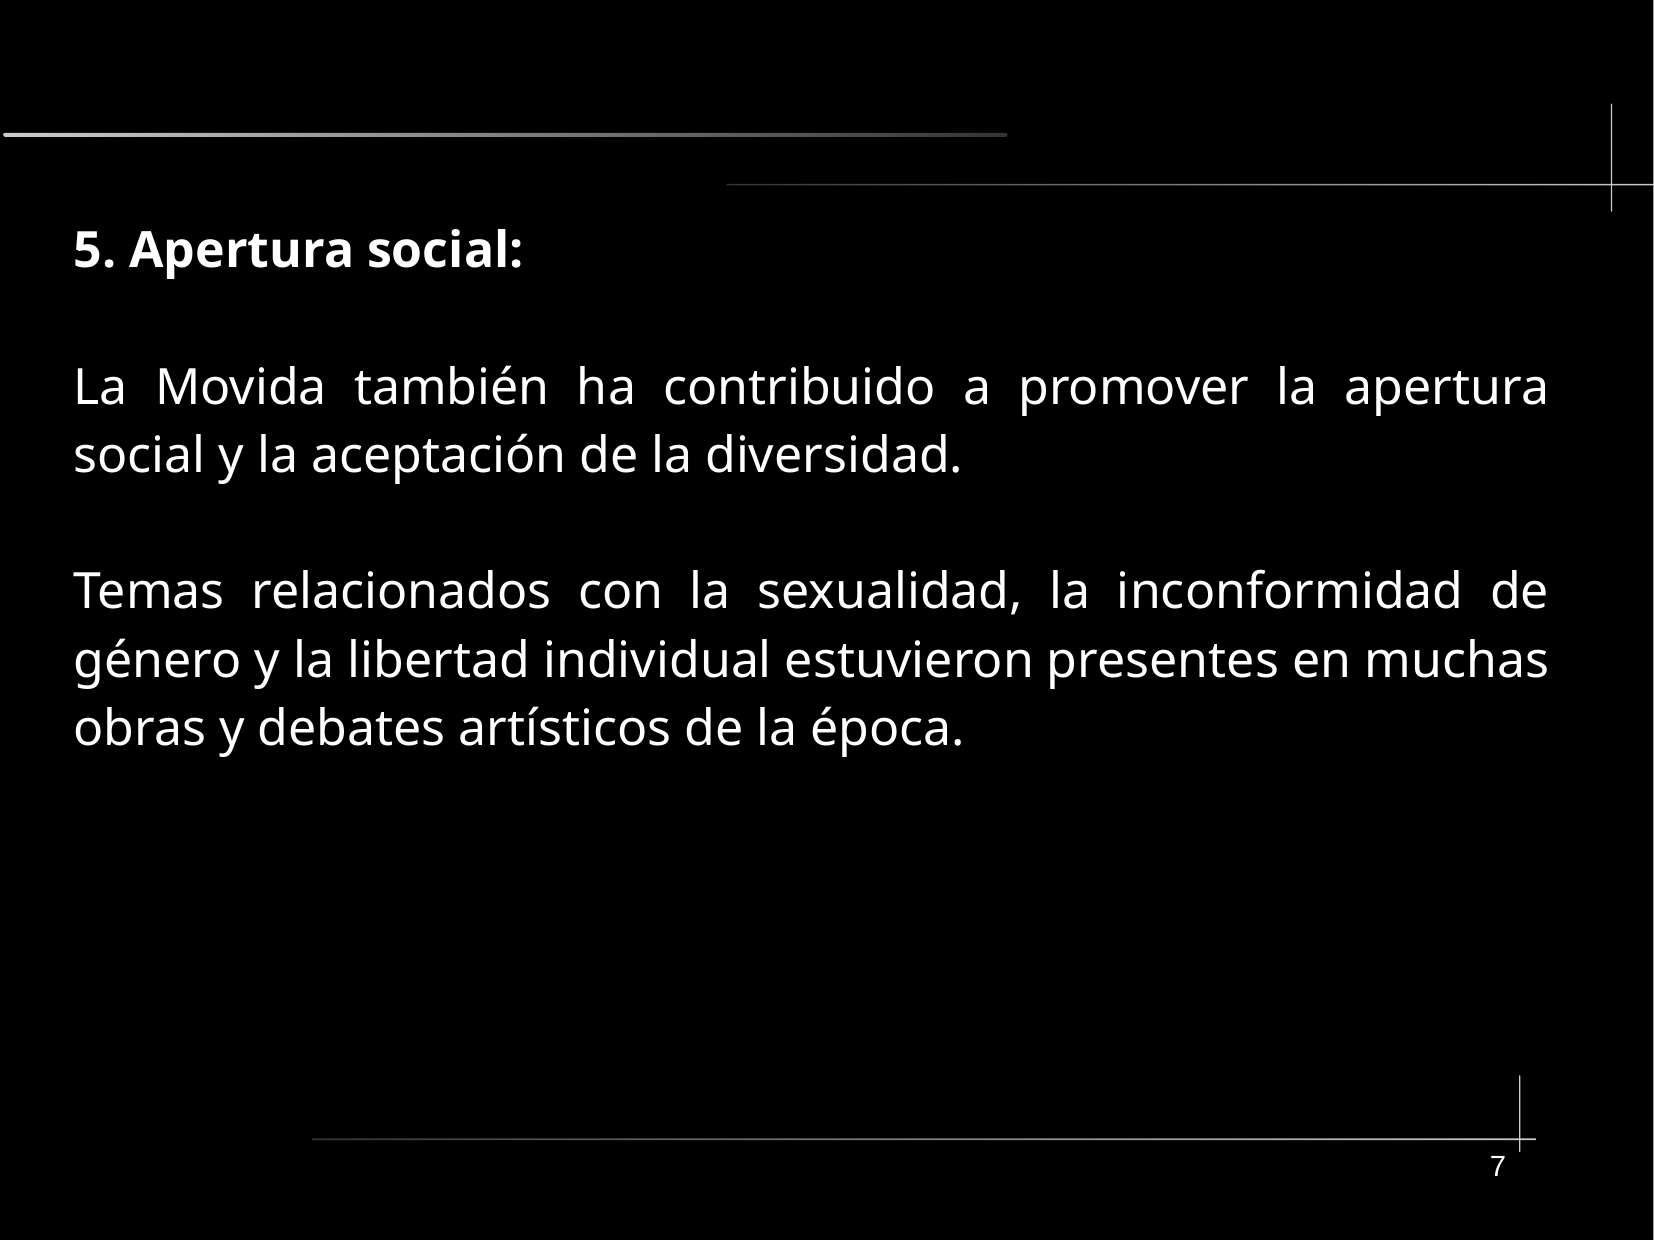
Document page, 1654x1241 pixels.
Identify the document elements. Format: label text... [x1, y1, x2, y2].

text_box 5. Apertura social: La Movida también ha contribuido a promover la apertura social y la aceptación de la diversidad. Temas relacionados con la sexualidad, la inconformidad de género y la libertad individual estuvieron presentes en muchas obras y debates artísticos de la época. [59, 206, 1565, 670]
